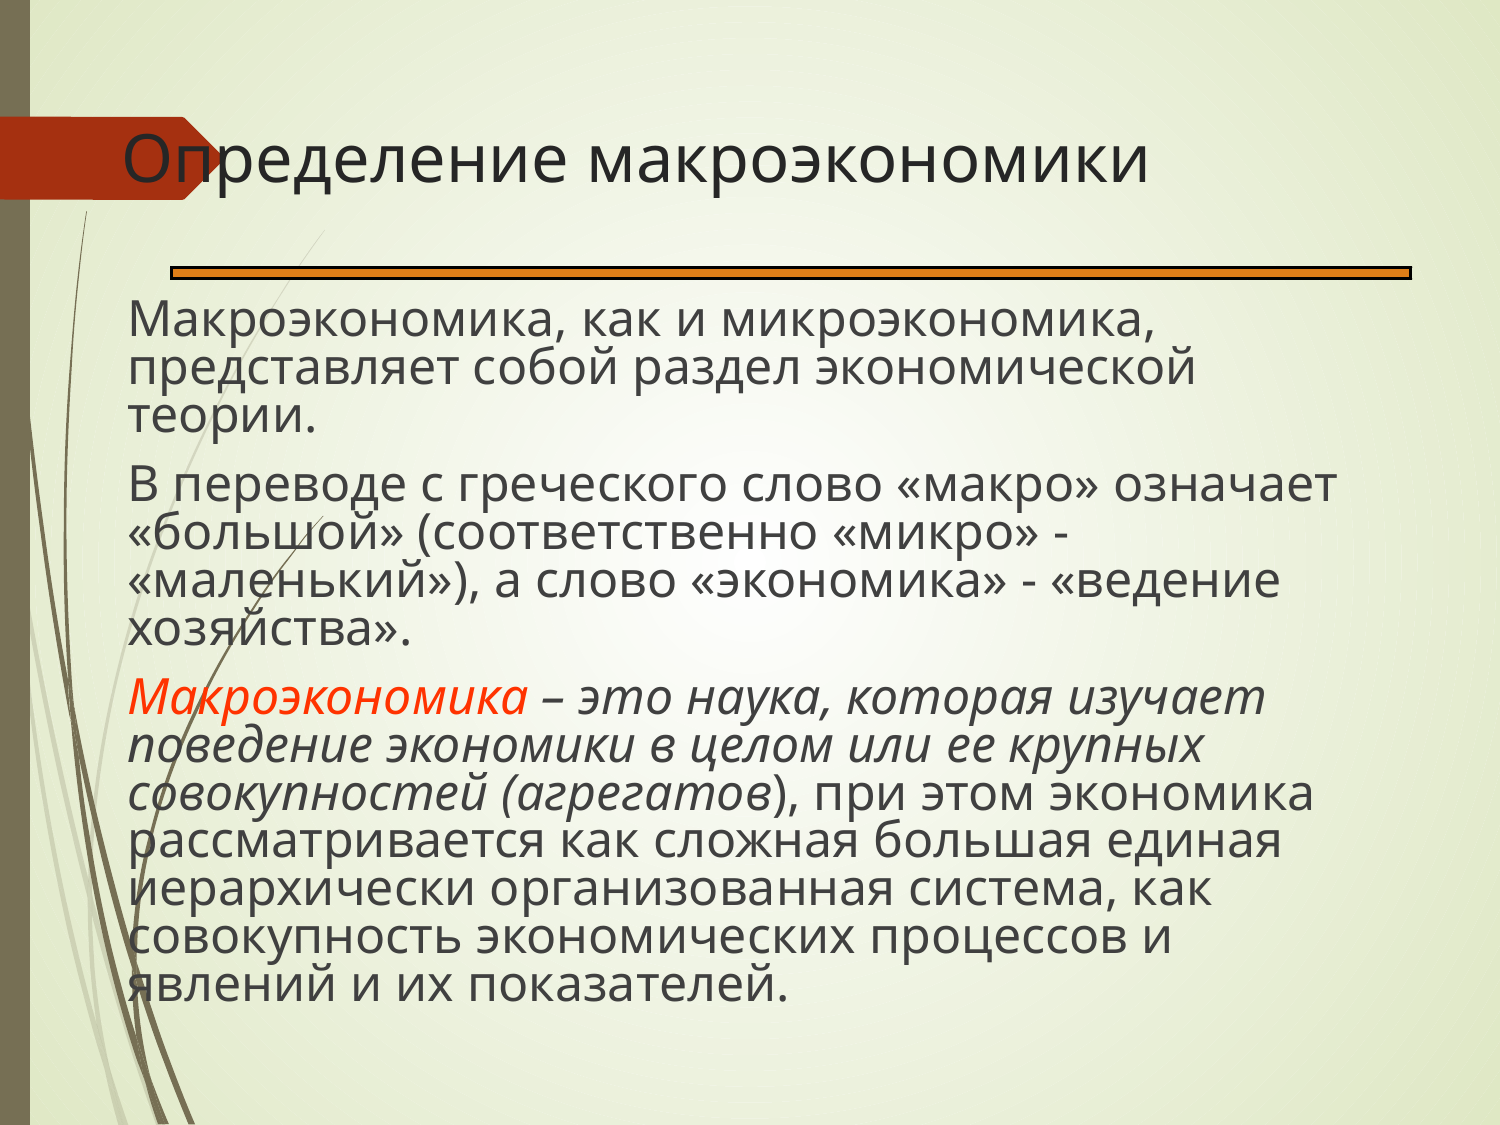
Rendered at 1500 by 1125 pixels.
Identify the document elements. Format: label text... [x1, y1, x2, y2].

title Определение макроэкономики [106, 108, 1370, 286]
text_box [171, 267, 1412, 279]
list Макроэкономика, как и микроэкономика, представляет собой раздел экономической теории. В переводе с греческого слово «макро» означает «большой» (соответственно «микро» - «маленький»), а слово «экономика» - «ведение хозяйства». Макроэкономика – это наука, которая изучает поведение экономики в целом или ее крупных совокупностей (агрегатов), при этом экономика рассматривается как сложная большая единая иерархически организованная система, как совокупность экономических процессов и явлений и их показателей. [112, 290, 1388, 1047]
